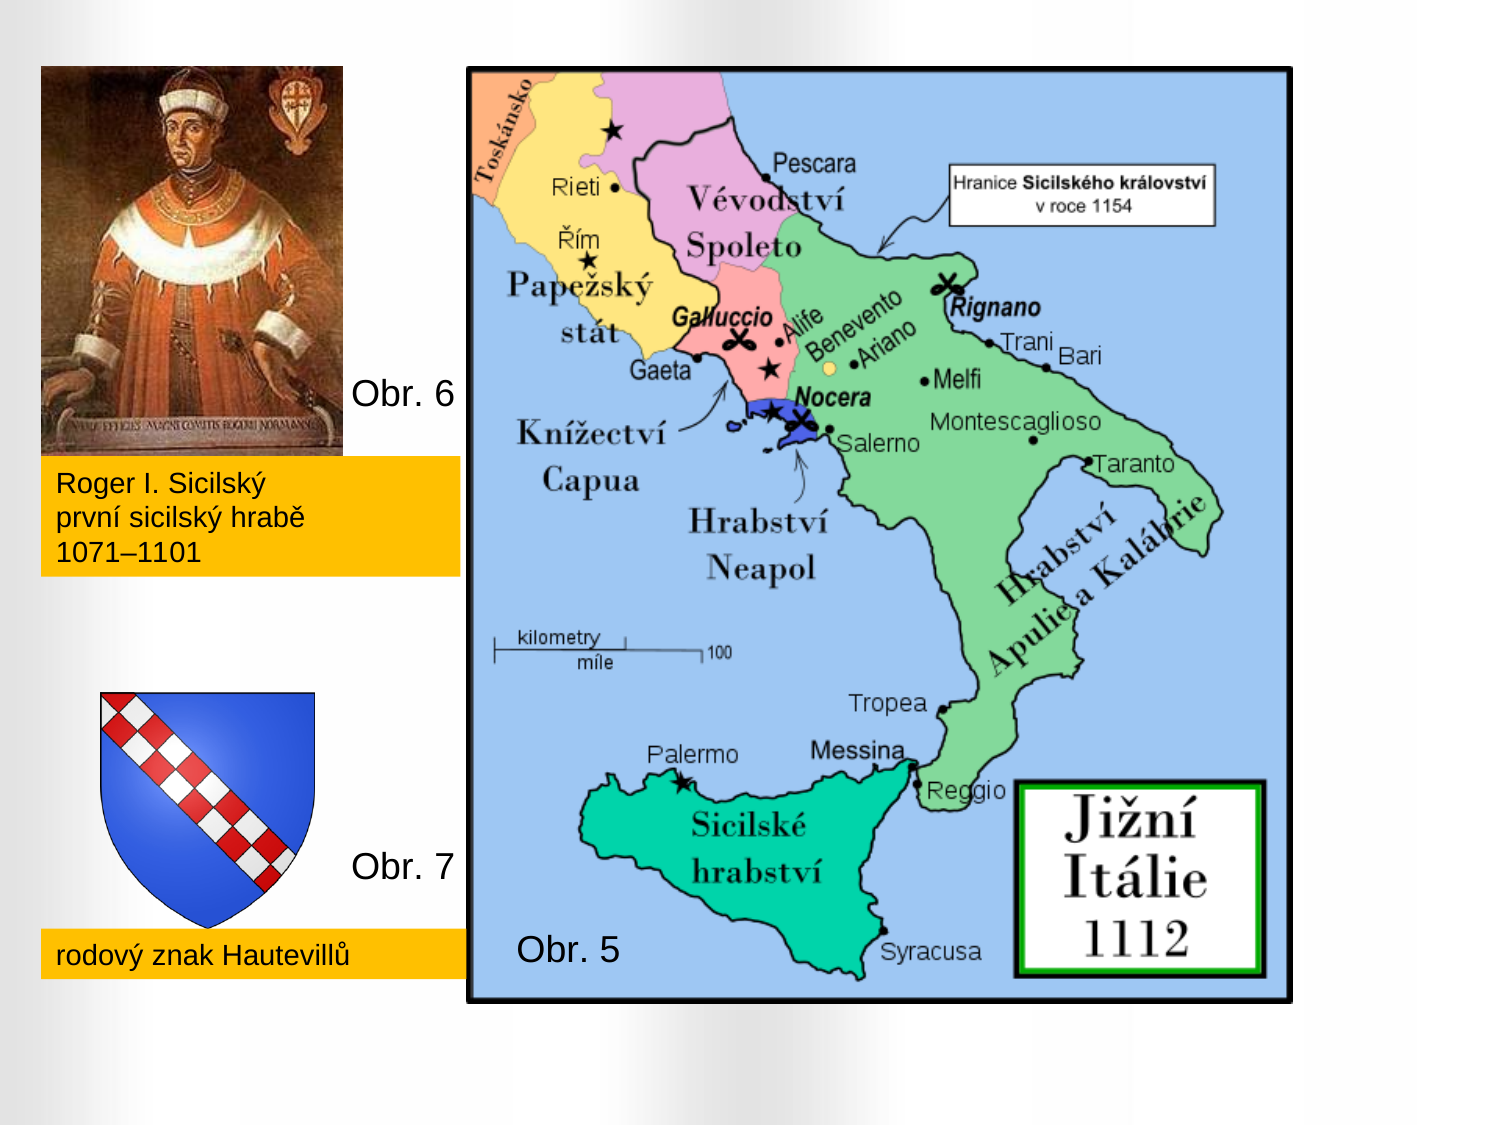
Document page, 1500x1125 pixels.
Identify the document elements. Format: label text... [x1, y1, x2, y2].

text_box Obr. 6 [336, 361, 471, 423]
text_box Obr. 5 [501, 916, 636, 978]
text_box rodový znak Hautevillů [41, 928, 467, 980]
text_box Obr. 7 [336, 834, 471, 895]
picture [0, 0, 1500, 1125]
text_box Roger I. Sicilský první sicilský hrabě 1071–1101 [41, 456, 461, 577]
